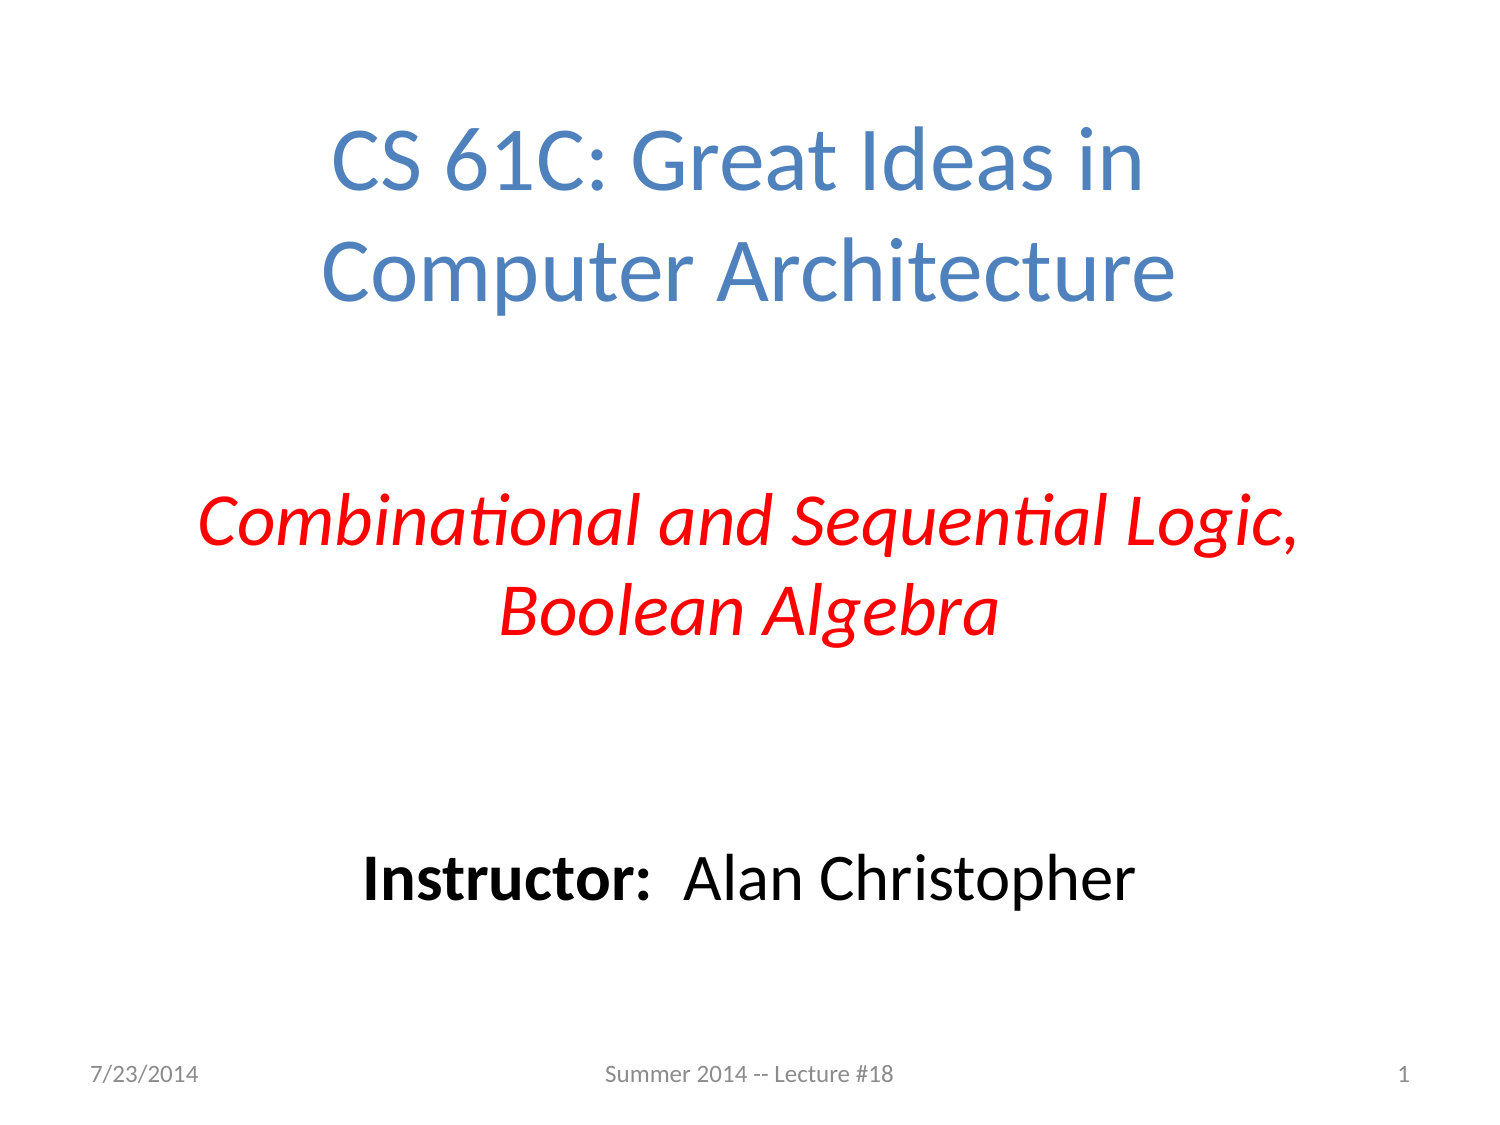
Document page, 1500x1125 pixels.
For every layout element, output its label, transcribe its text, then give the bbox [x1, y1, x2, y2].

footer Summer 2014 -- Lecture #18 [512, 1042, 988, 1103]
text_box CS 61C: Great Ideas in Computer Architecture Combinational and Sequential Logic, Boolean Algebra [0, 91, 1500, 829]
slide_number 7/23/2014 [75, 1042, 425, 1103]
subtitle Instructor: Alan Christopher [0, 829, 1500, 927]
slide_number <number> [1074, 1042, 1425, 1103]
